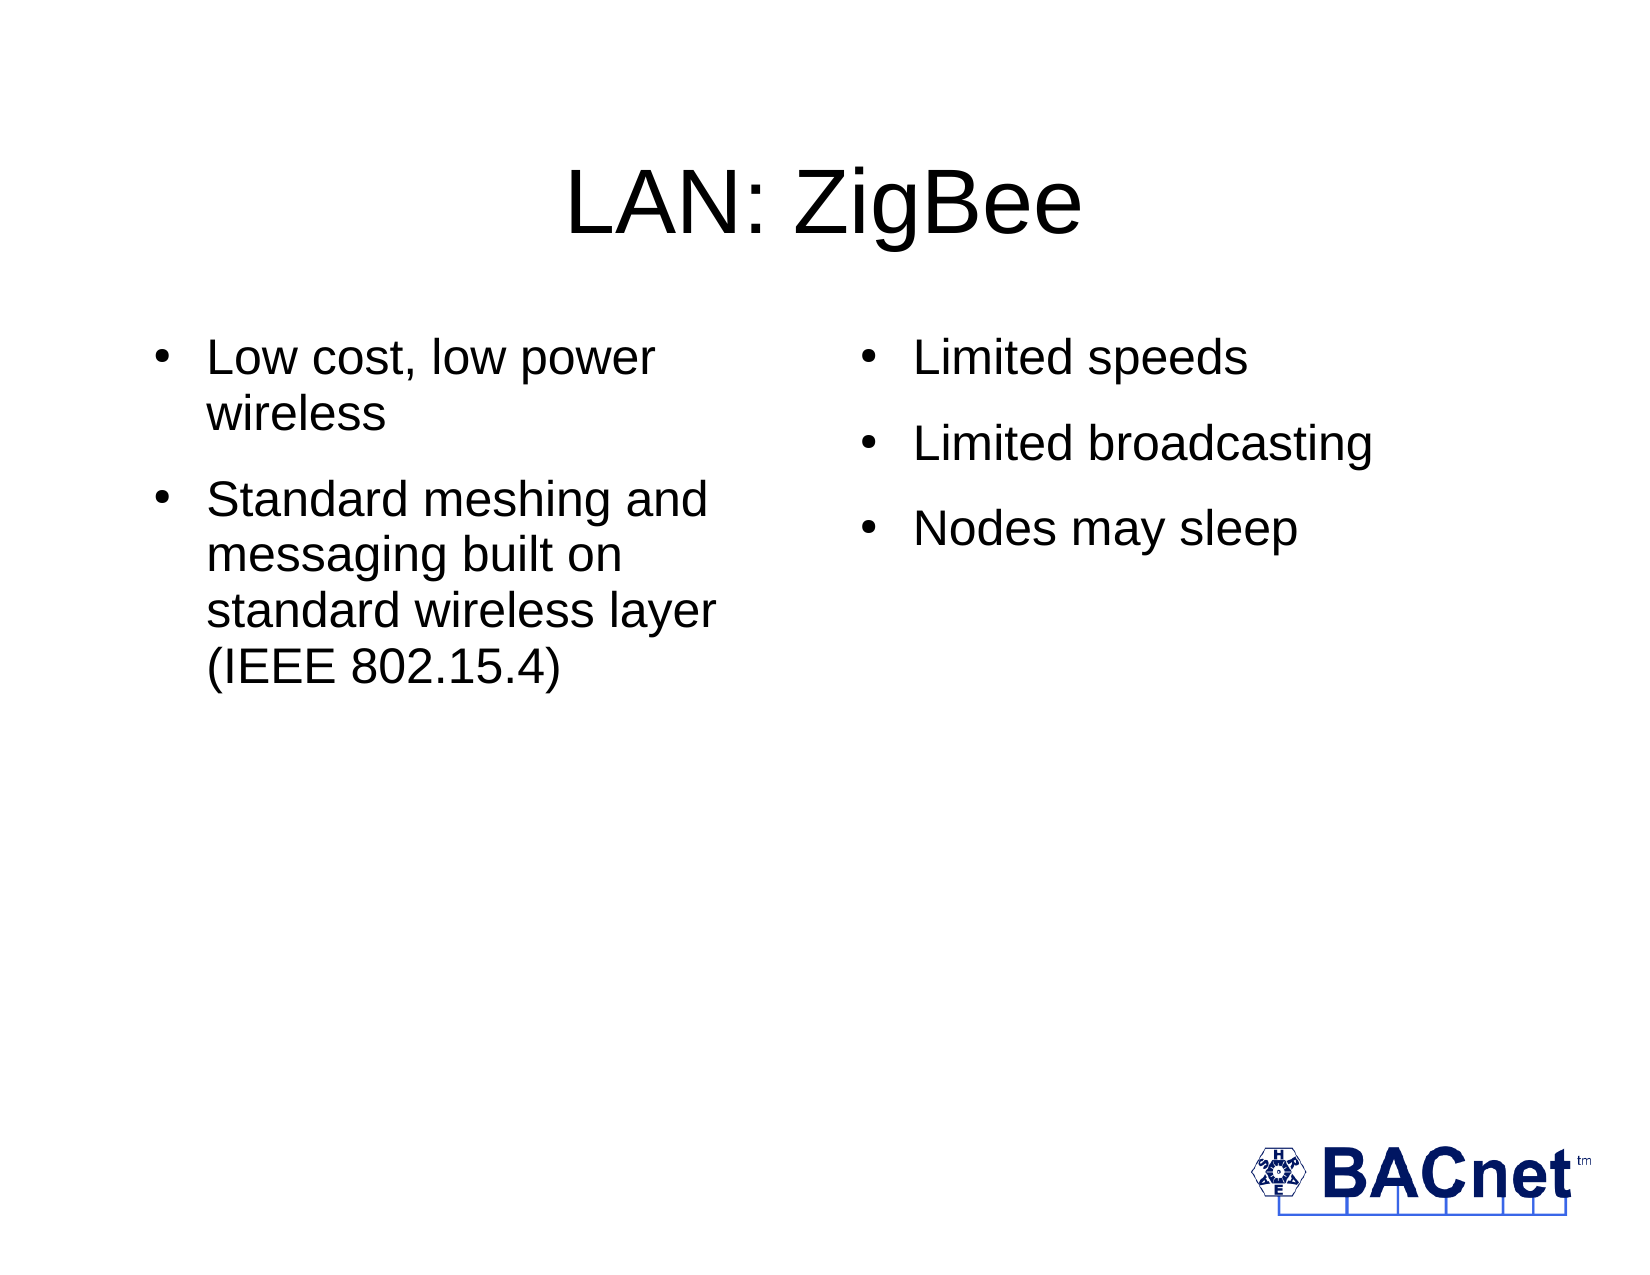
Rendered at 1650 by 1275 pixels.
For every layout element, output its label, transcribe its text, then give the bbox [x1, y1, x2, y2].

picture [1251, 1146, 1591, 1216]
title LAN: ZigBee [135, 112, 1515, 291]
list Low cost, low power wireless Standard meshing and messaging built on standard wireless layer (IEEE 802.15.4) [135, 329, 809, 1079]
list Limited speeds Limited broadcasting Nodes may sleep [842, 329, 1515, 1079]
